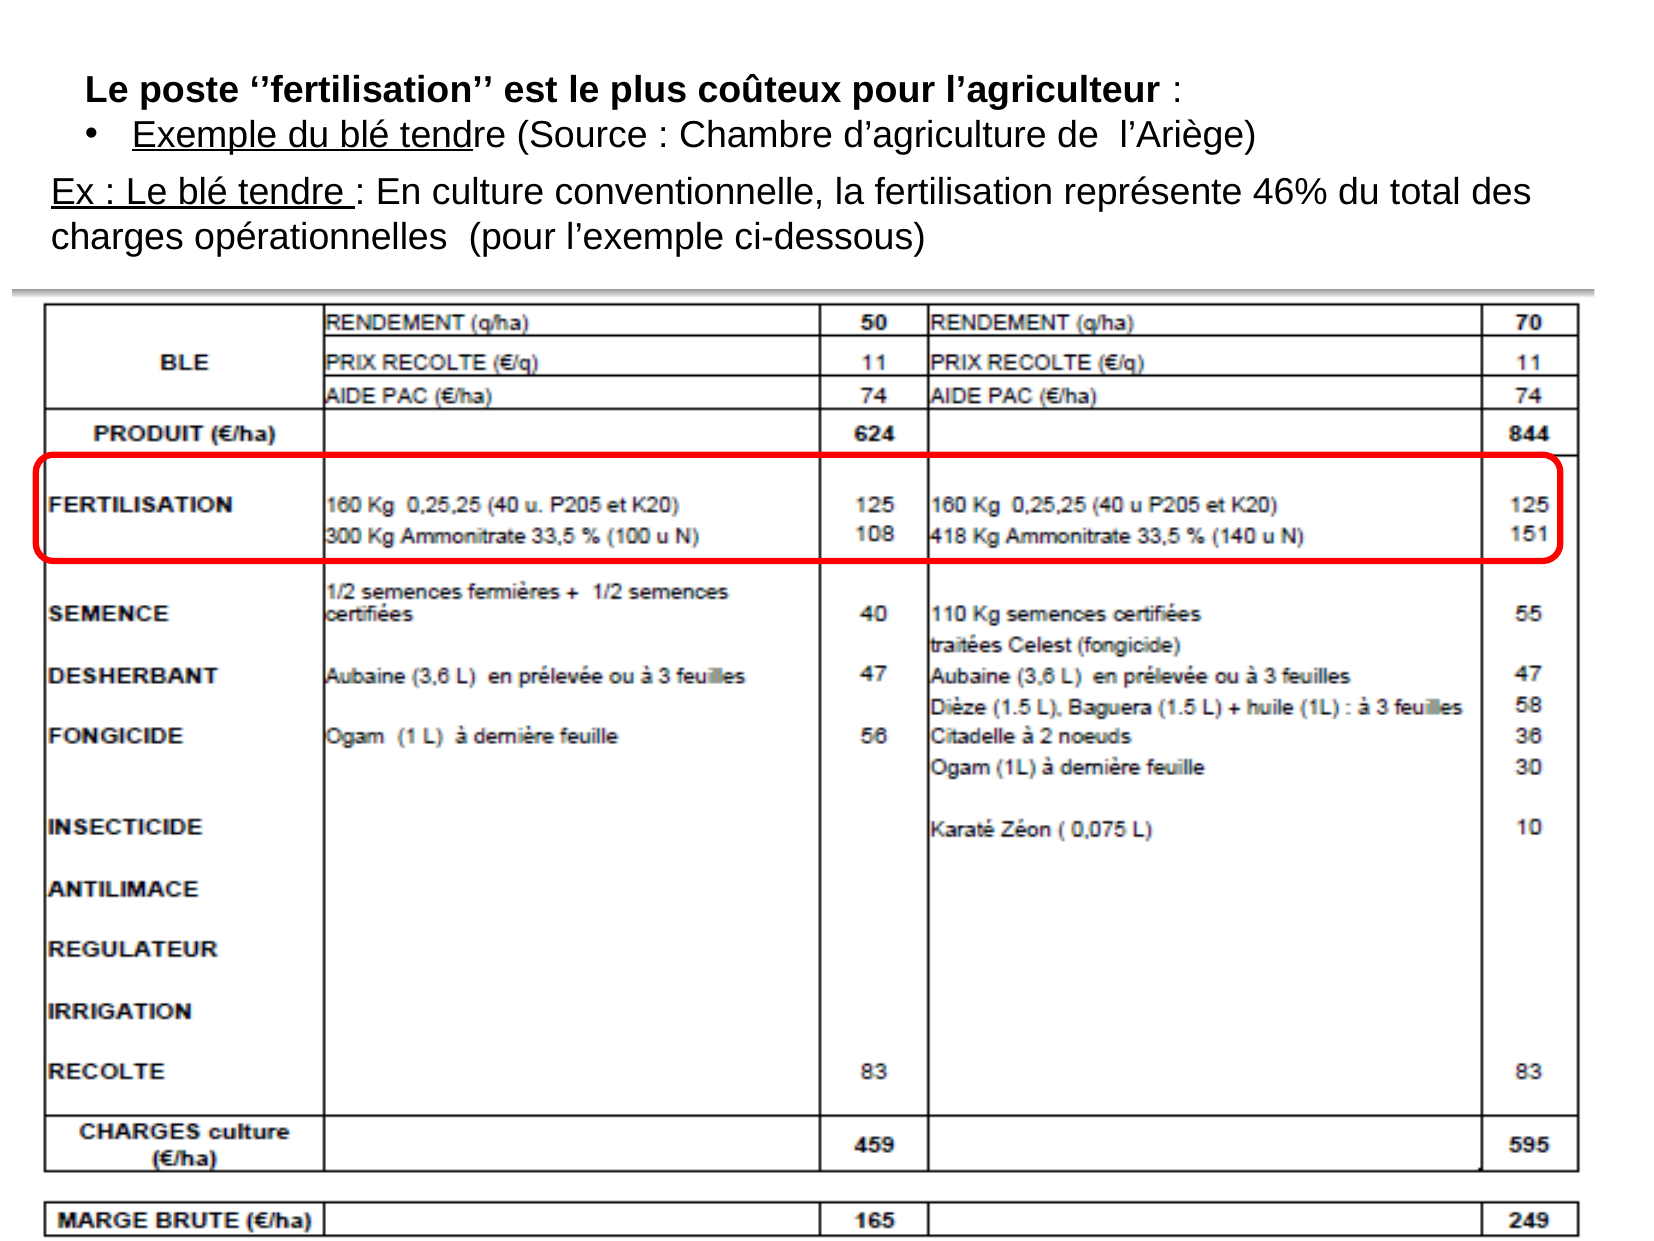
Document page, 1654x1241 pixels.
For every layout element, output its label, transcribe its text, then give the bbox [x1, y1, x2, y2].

text_box Ex : Le blé tendre : En culture conventionnelle, la fertilisation représente 46% du total des charges opérationnelles (pour l’exemple ci-dessous) [36, 159, 1589, 264]
picture [12, 289, 1595, 1241]
list Le poste ‘’fertilisation’’ est le plus coûteux pour l’agriculteur : Exemple du blé tendre (Source : Chambre d’agriculture de l’Ariège) [84, 64, 1541, 159]
